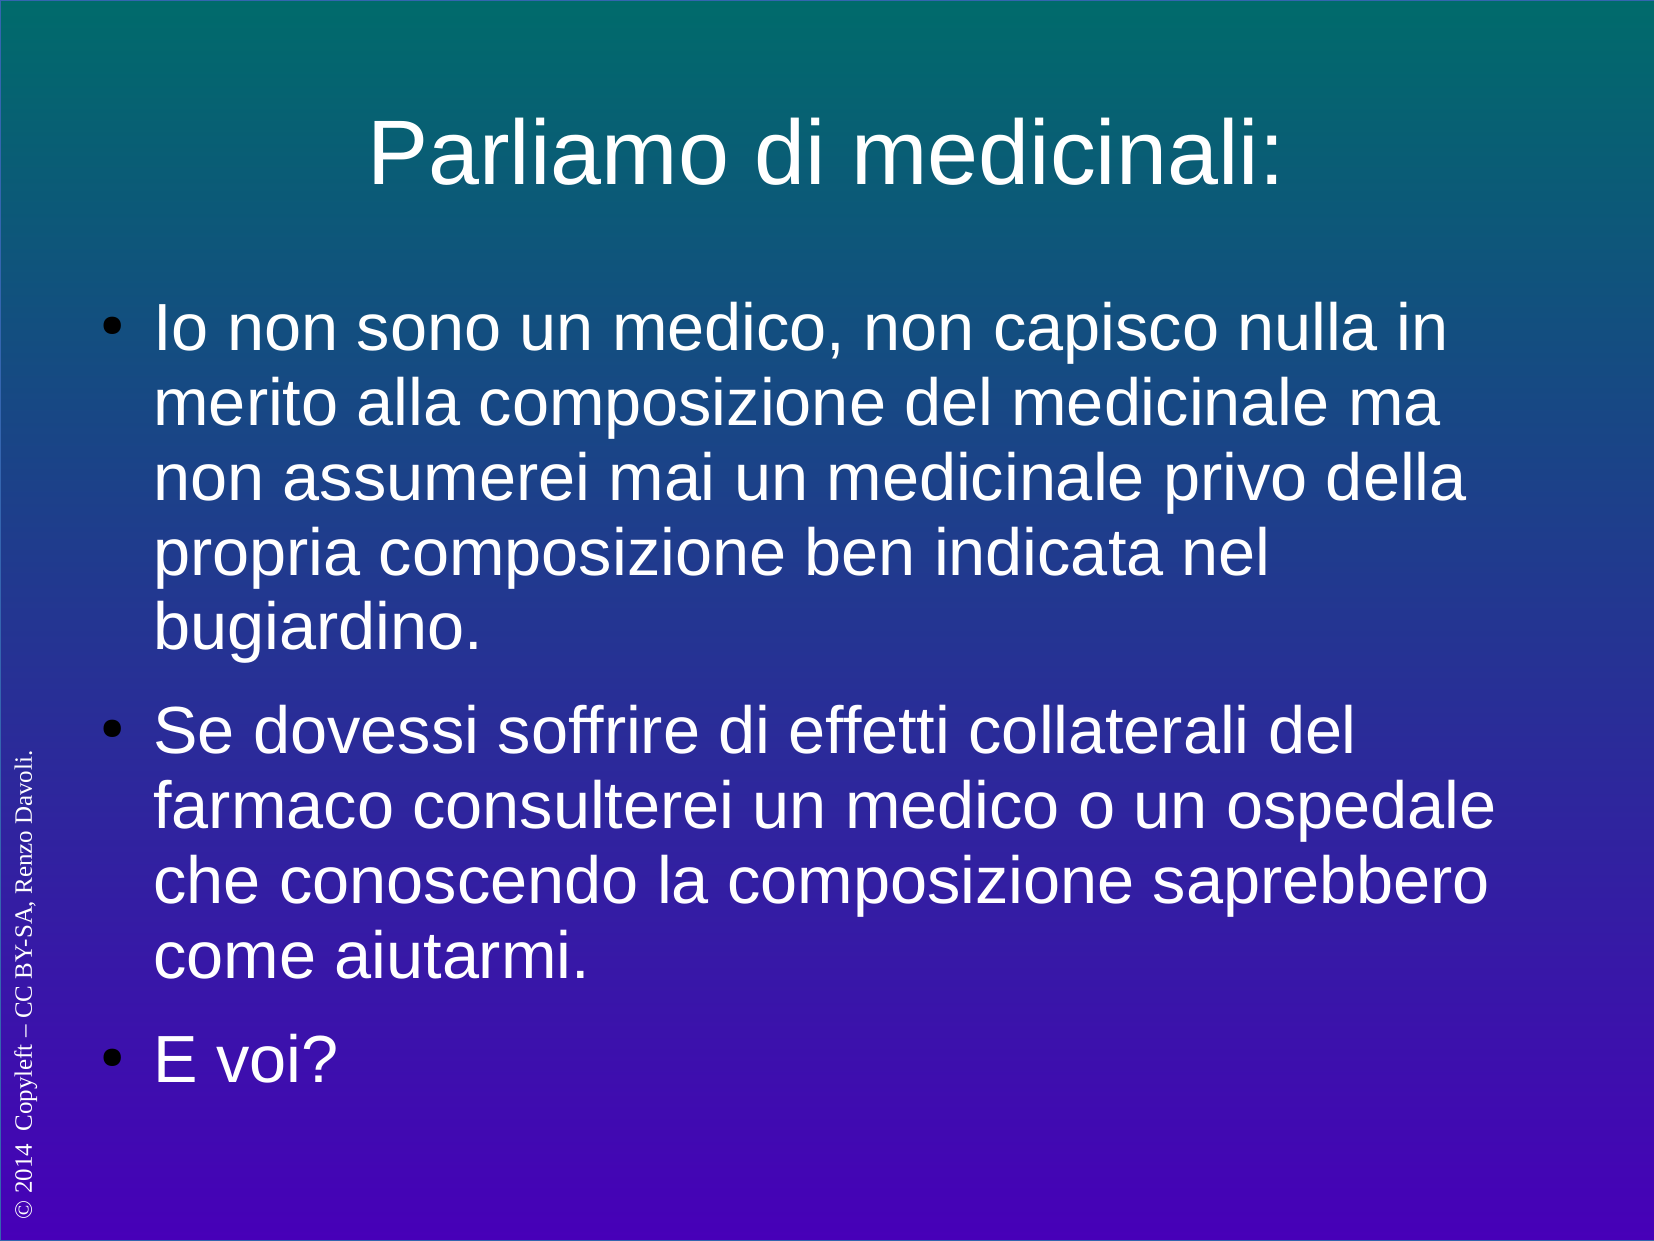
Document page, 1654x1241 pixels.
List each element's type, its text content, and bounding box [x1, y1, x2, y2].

title Parliamo di medicinali: [82, 56, 1571, 250]
list Io non sono un medico, non capisco nulla in merito alla composizione del medicinale ma non assumerei mai un medicinale privo della propria composizione ben indicata nel bugiardino. Se dovessi soffrire di effetti collaterali del farmaco consulterei un medico o un ospedale che conoscendo la composizione saprebbero come aiutarmi. E voi? [82, 290, 1571, 1097]
